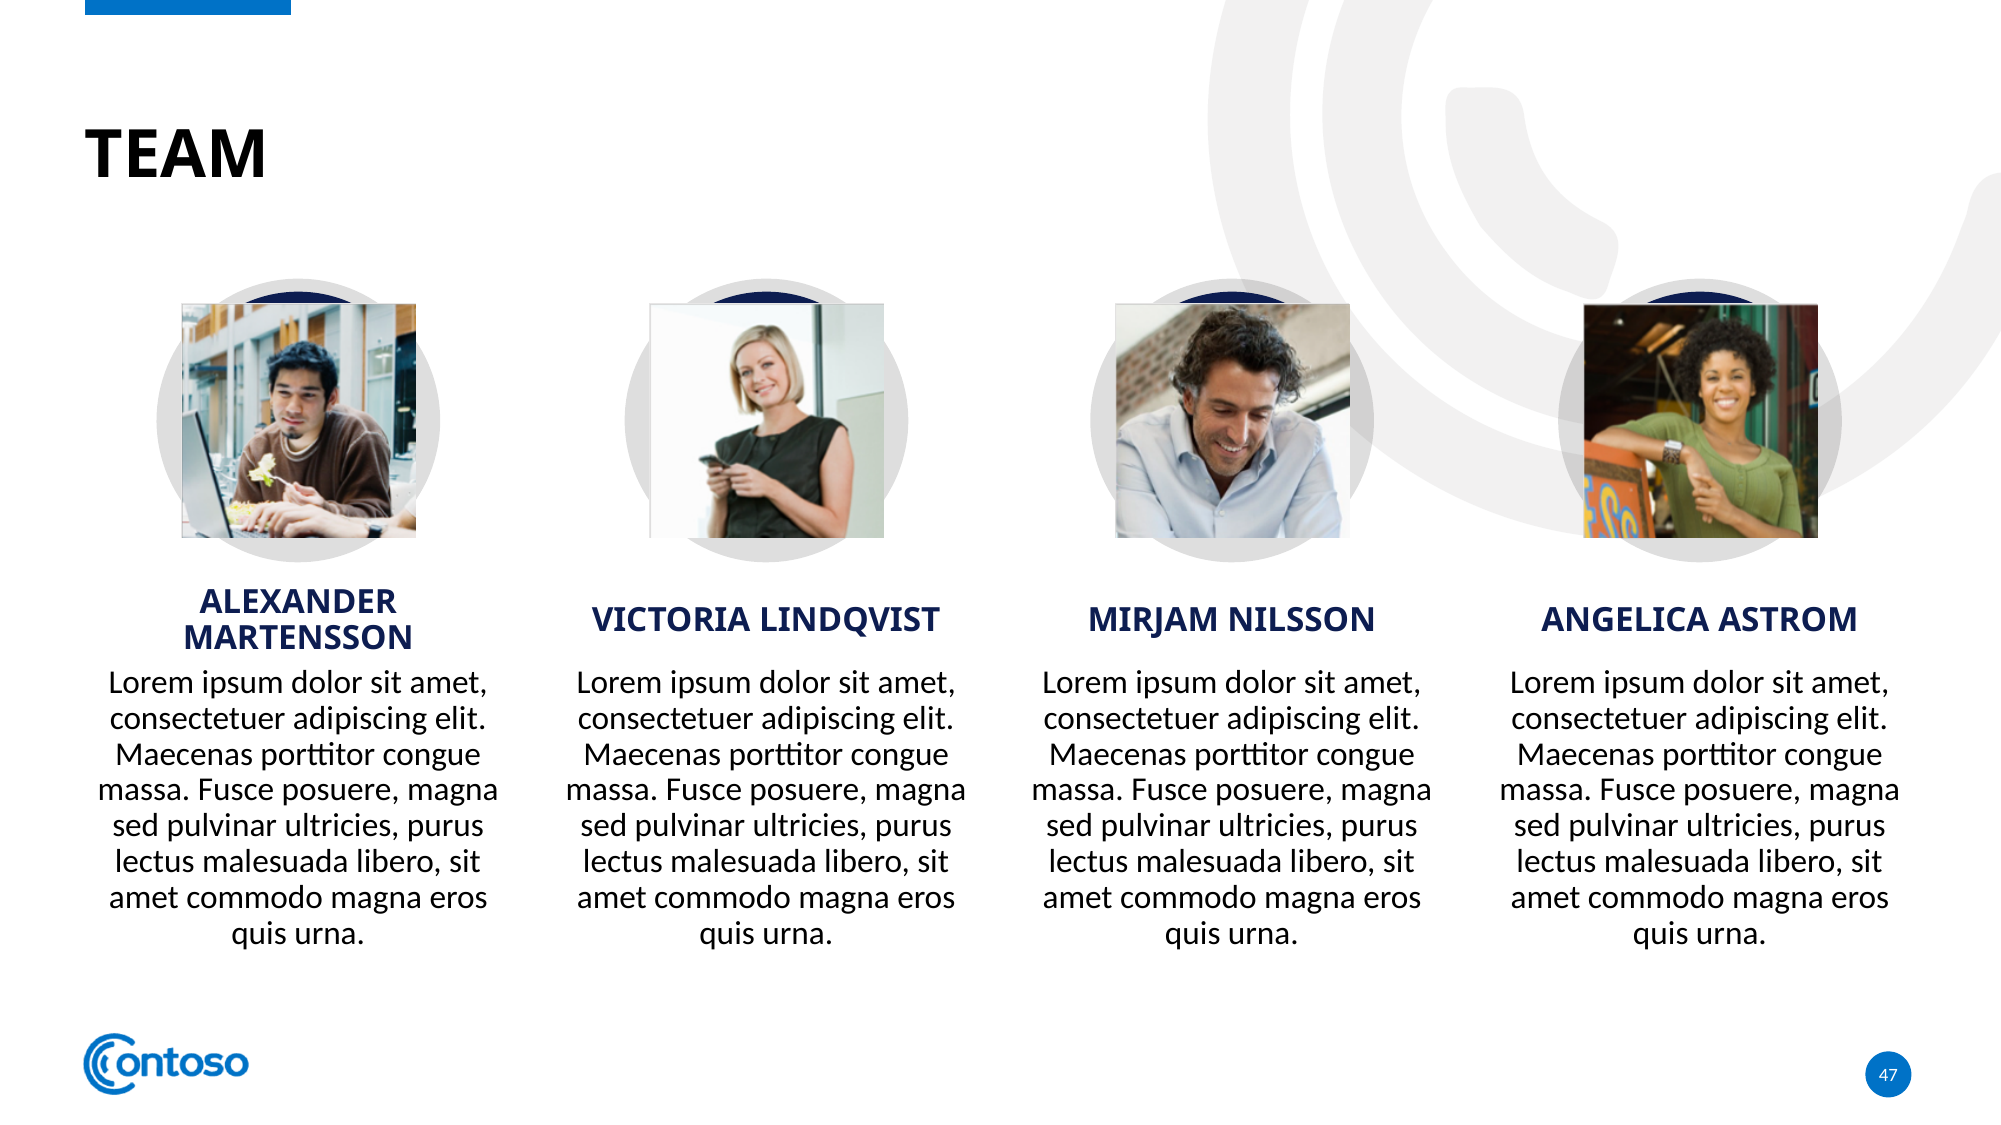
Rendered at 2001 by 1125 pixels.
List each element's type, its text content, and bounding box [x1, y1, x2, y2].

picture [1114, 303, 1350, 538]
list Lorem ipsum dolor sit amet, consectetuer adipiscing elit. Maecenas porttitor congue massa. Fusce posuere, magna sed pulvinar ultricies, purus lectus malesuada libero, sit amet commodo magna eros quis urna. [1487, 664, 1913, 952]
list Mirjam Nilsson [1019, 580, 1445, 662]
picture [1582, 303, 1818, 538]
list Lorem ipsum dolor sit amet, consectetuer adipiscing elit. Maecenas porttitor congue massa. Fusce posuere, magna sed pulvinar ultricies, purus lectus malesuada libero, sit amet commodo magna eros quis urna. [86, 664, 511, 952]
list Lorem ipsum dolor sit amet, consectetuer adipiscing elit. Maecenas porttitor congue massa. Fusce posuere, magna sed pulvinar ultricies, purus lectus malesuada libero, sit amet commodo magna eros quis urna. [554, 664, 979, 952]
picture [181, 303, 416, 538]
list Alexander Martensson [86, 580, 511, 662]
text_box [1864, 1059, 1913, 1090]
list Angelica Astrom [1487, 580, 1913, 662]
list Lorem ipsum dolor sit amet, consectetuer adipiscing elit. Maecenas porttitor congue massa. Fusce posuere, magna sed pulvinar ultricies, purus lectus malesuada libero, sit amet commodo magna eros quis urna. [1019, 664, 1445, 952]
list Victoria Lindqvist [554, 580, 979, 662]
title Team [84, 40, 1914, 192]
picture [649, 303, 884, 538]
